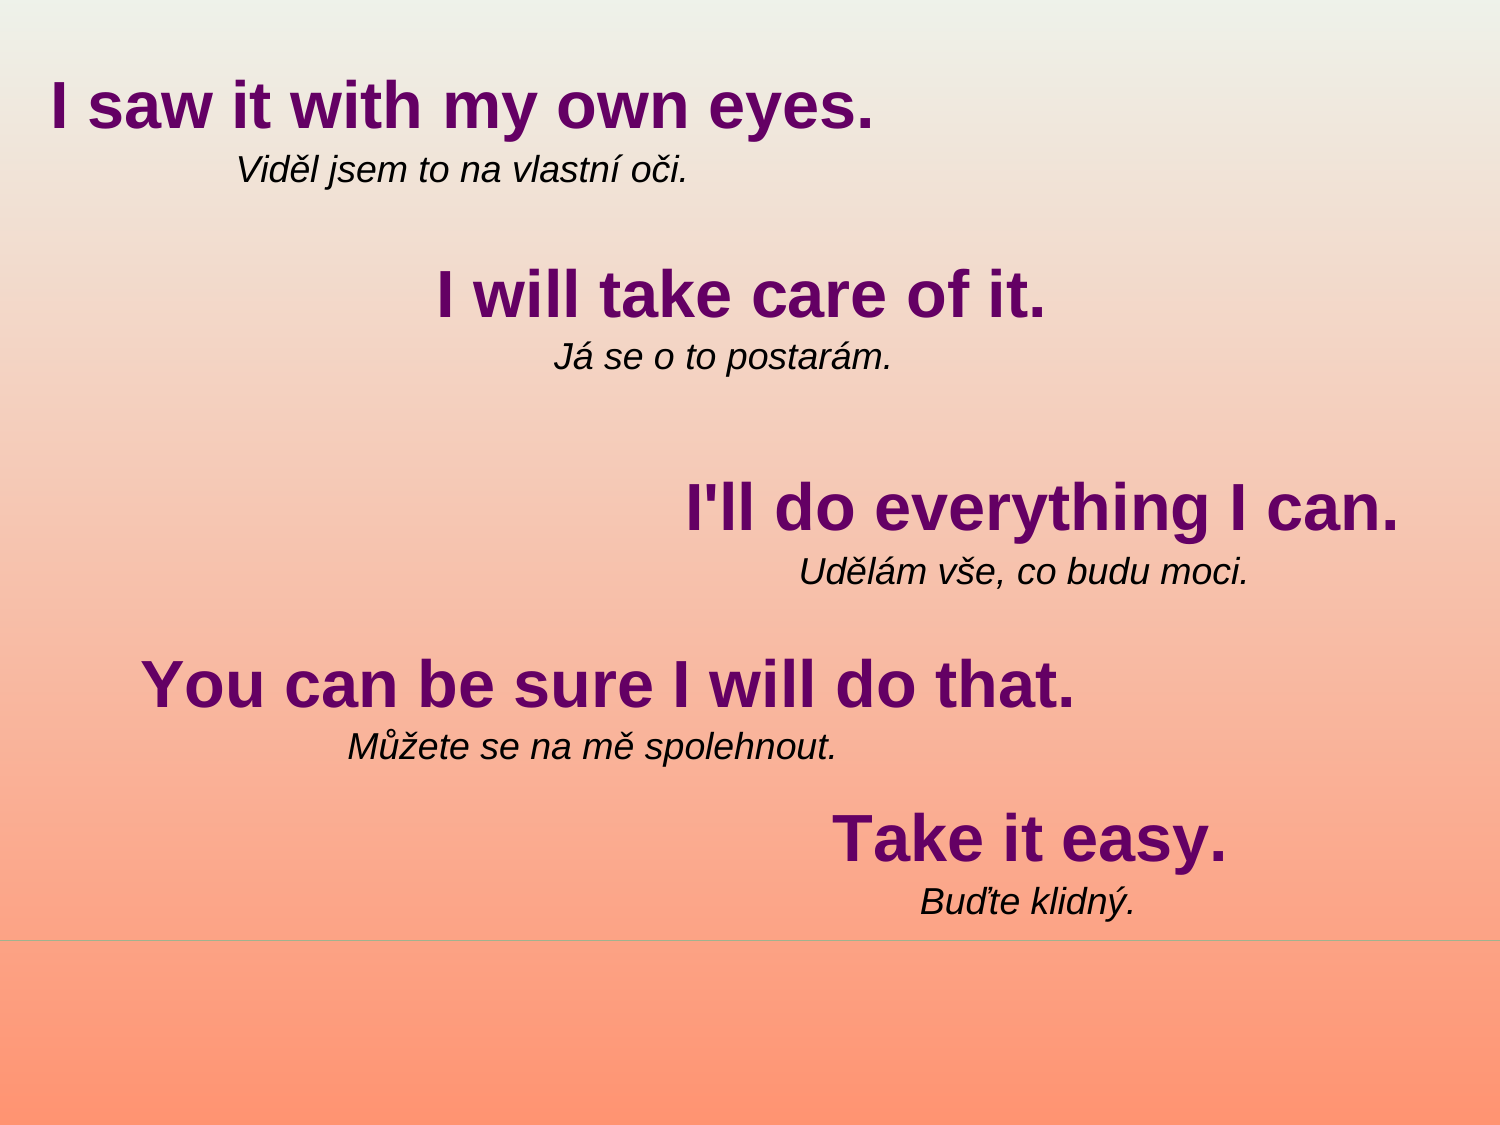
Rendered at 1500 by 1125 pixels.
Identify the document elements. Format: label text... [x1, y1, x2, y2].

text_box I'll do everything I can. [670, 456, 1416, 552]
text_box I will take care of it. [422, 243, 1063, 339]
text_box Já se o to postarám. [539, 324, 909, 386]
text_box You can be sure I will do that. [125, 633, 1093, 729]
text_box Take it easy. [817, 786, 1244, 883]
text_box Buďte klidný. [904, 869, 1152, 931]
text_box Viděl jsem to na vlastní oči. [220, 137, 705, 198]
text_box Můžete se na mě spolehnout. [332, 714, 854, 775]
text_box I saw it with my own eyes. [35, 54, 940, 151]
text_box Udělám vše, co budu moci. [783, 538, 1265, 600]
